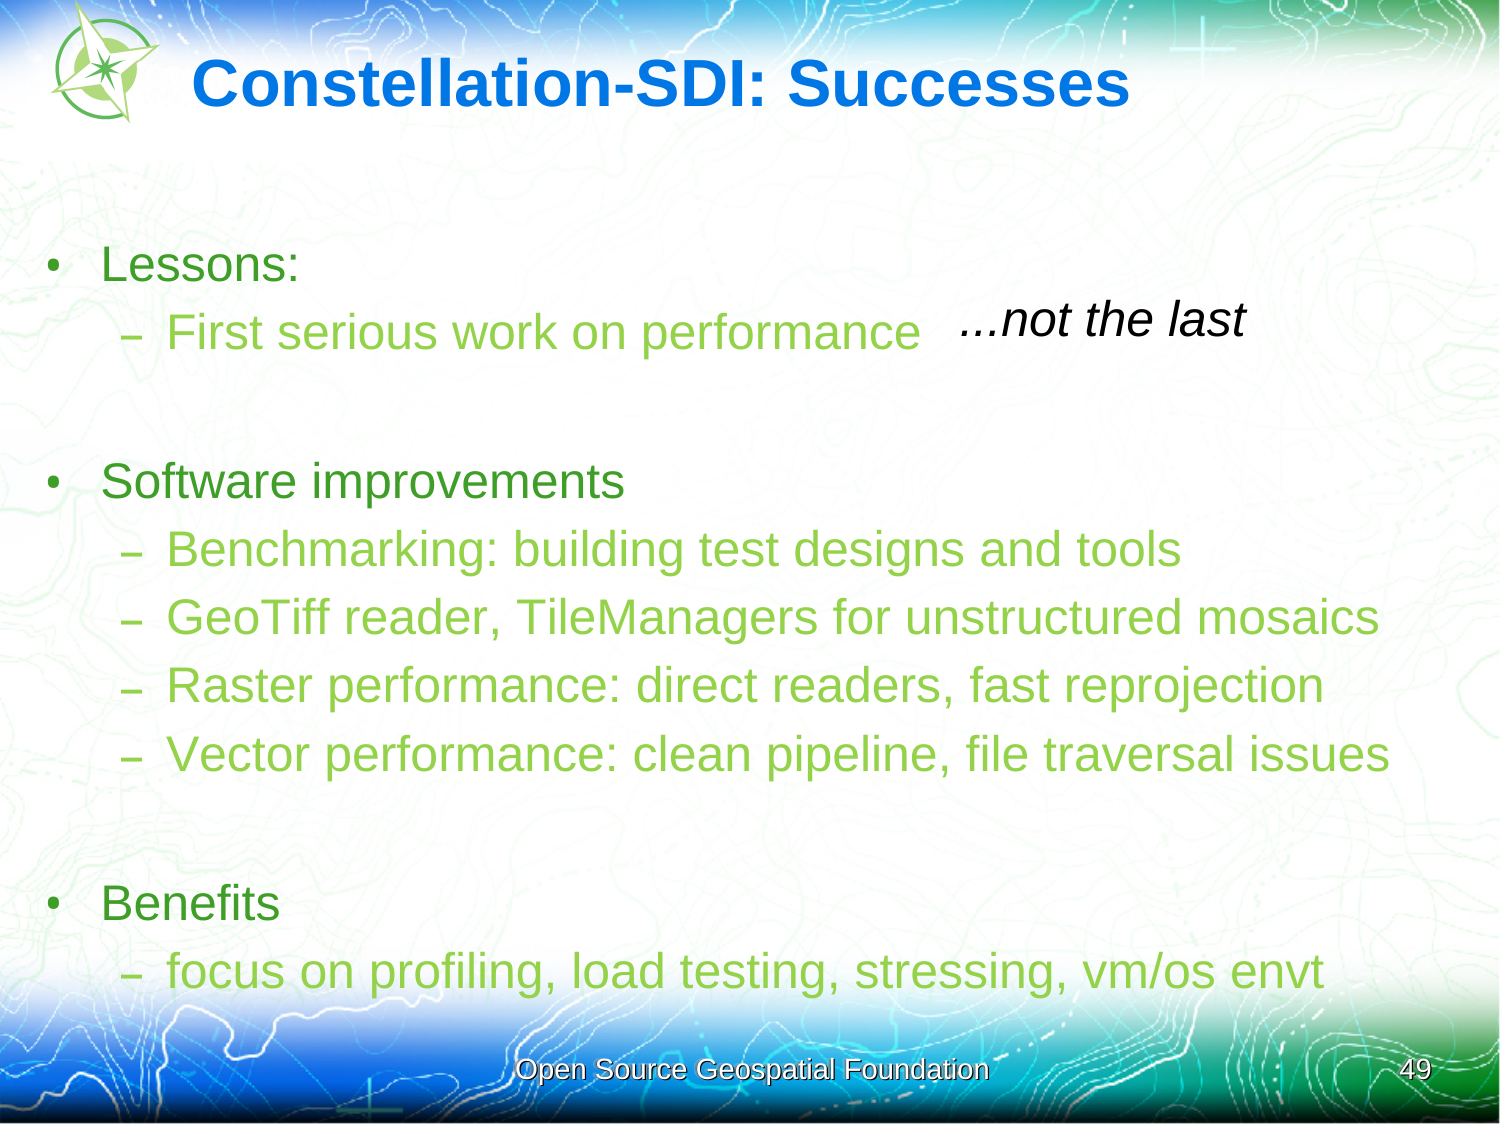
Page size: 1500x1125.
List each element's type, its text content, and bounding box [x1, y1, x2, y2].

picture [0, 0, 1500, 1125]
list Lessons: First serious work on performance Software improvements Benchmarking: building test designs and tools GeoTiff reader, TileManagers for unstructured mosaics Raster performance: direct readers, fast reprojection Vector performance: clean pipeline, file traversal issues Benefits focus on profiling, load testing, stressing, vm/os envt [29, 147, 1477, 1034]
title Constellation-SDI: Successes [177, 33, 1477, 134]
text_box ...not the last [944, 279, 1262, 355]
